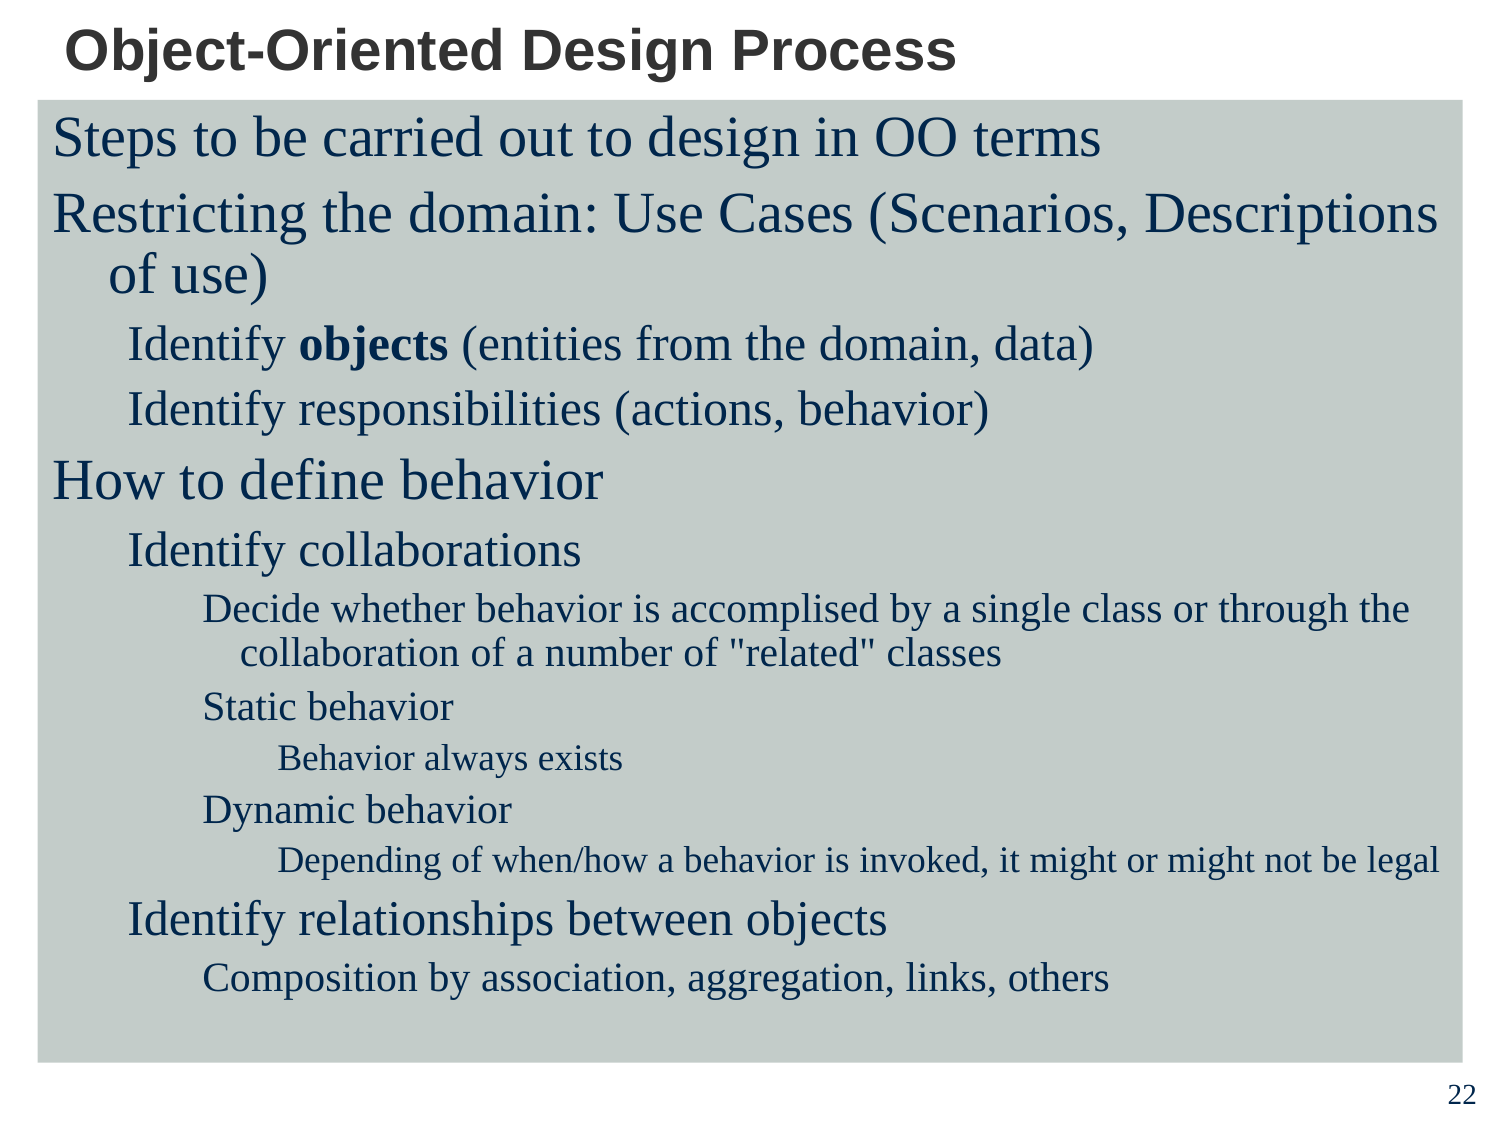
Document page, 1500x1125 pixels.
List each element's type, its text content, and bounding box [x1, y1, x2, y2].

picture [0, 0, 1500, 1125]
list Steps to be carried out to design in OO terms Restricting the domain: Use Cases (Scenarios, Descriptions of use) Identify objects (entities from the domain, data) Identify responsibilities (actions, behavior) How to define behavior Identify collaborations Decide whether behavior is accomplised by a single class or through the collaboration of a number of "related" classes Static behavior Behavior always exists Dynamic behavior Depending of when/how a behavior is invoked, it might or might not be legal Identify relationships between objects Composition by association, aggregation, links, others [37, 99, 1463, 1063]
title Object-Oriented Design Process [50, 0, 1450, 91]
